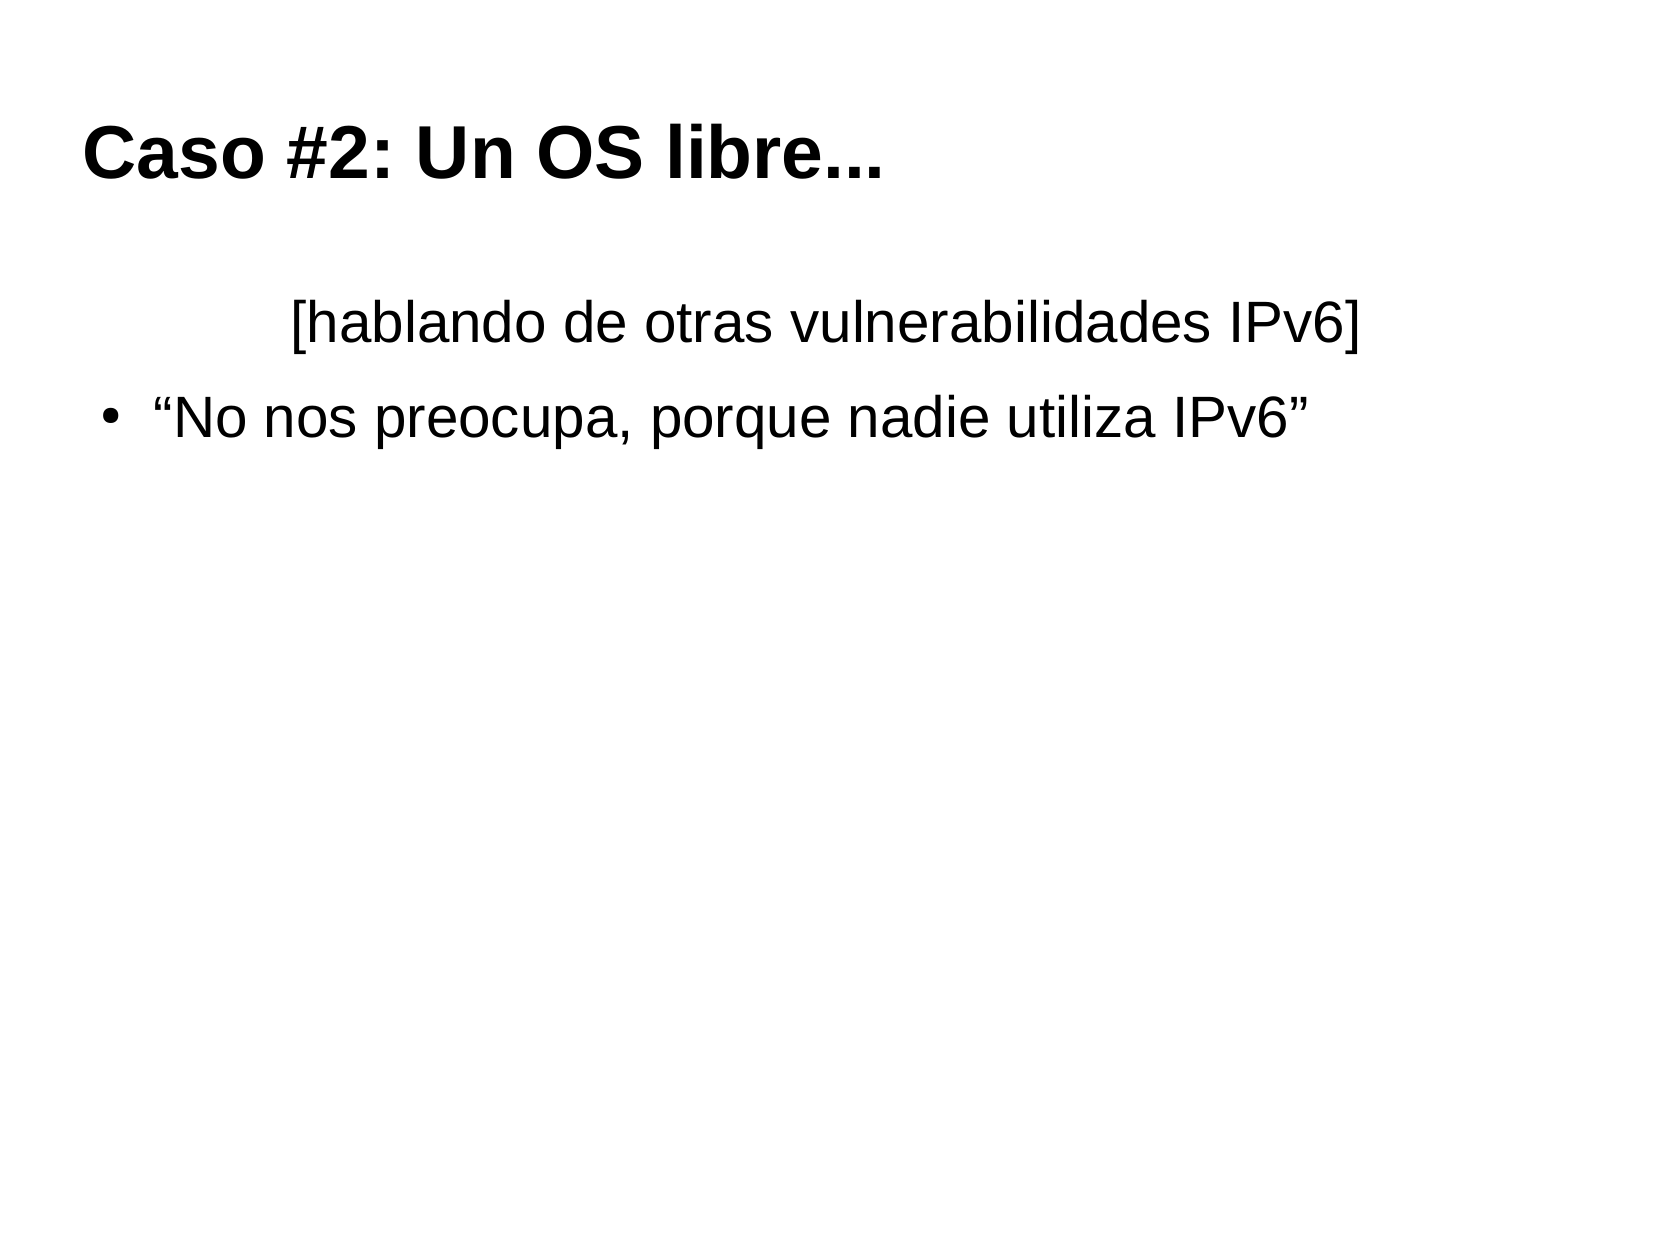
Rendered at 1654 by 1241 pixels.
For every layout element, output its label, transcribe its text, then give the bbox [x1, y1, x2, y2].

list [hablando de otras vulnerabilidades IPv6] “No nos preocupa, porque nadie utiliza IPv6” [82, 290, 1571, 1109]
title Caso #2: Un OS libre... [82, 56, 1571, 250]
